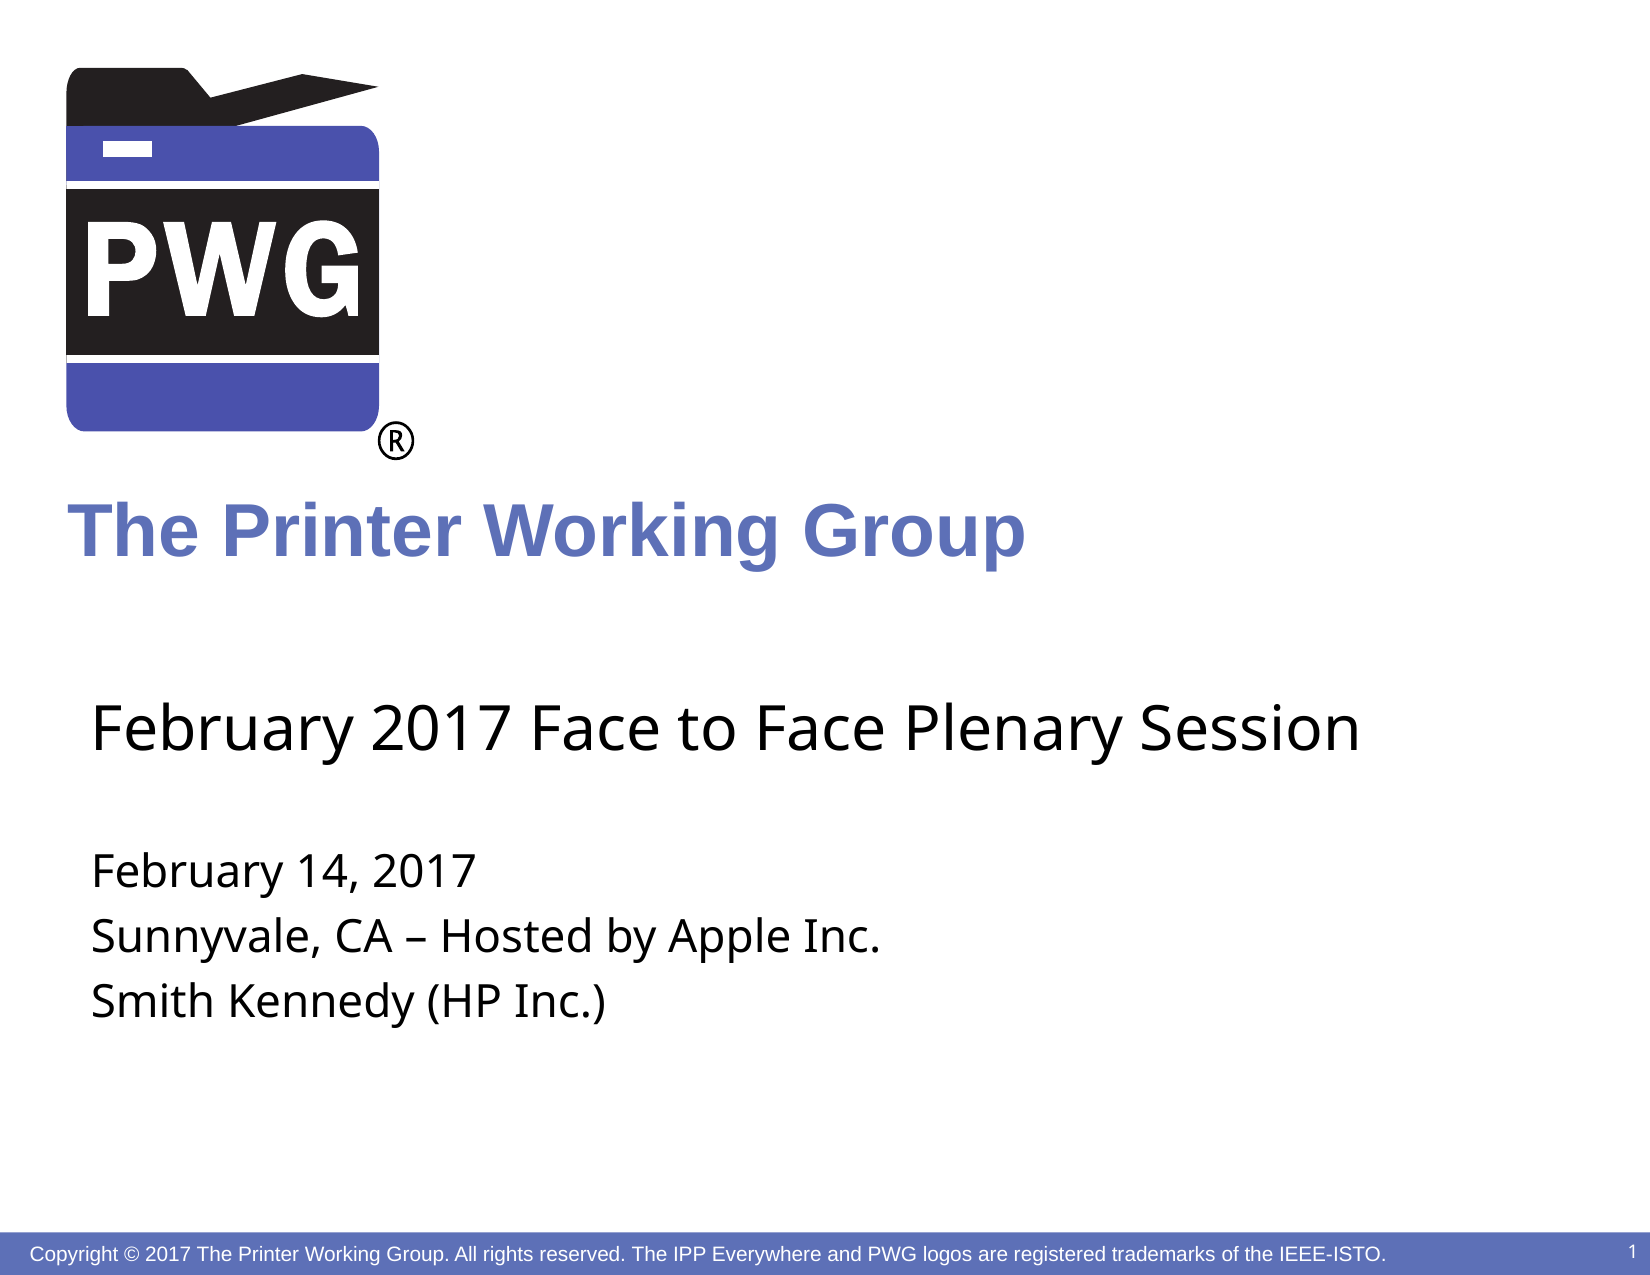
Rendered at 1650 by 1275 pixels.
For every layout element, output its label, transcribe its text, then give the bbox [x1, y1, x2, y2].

subtitle February 14, 2017 Sunnyvale, CA – Hosted by Apple Inc. Smith Kennedy (HP Inc.) [82, 832, 1568, 1233]
title February 2017 Face to Face Plenary Session [82, 679, 1584, 799]
